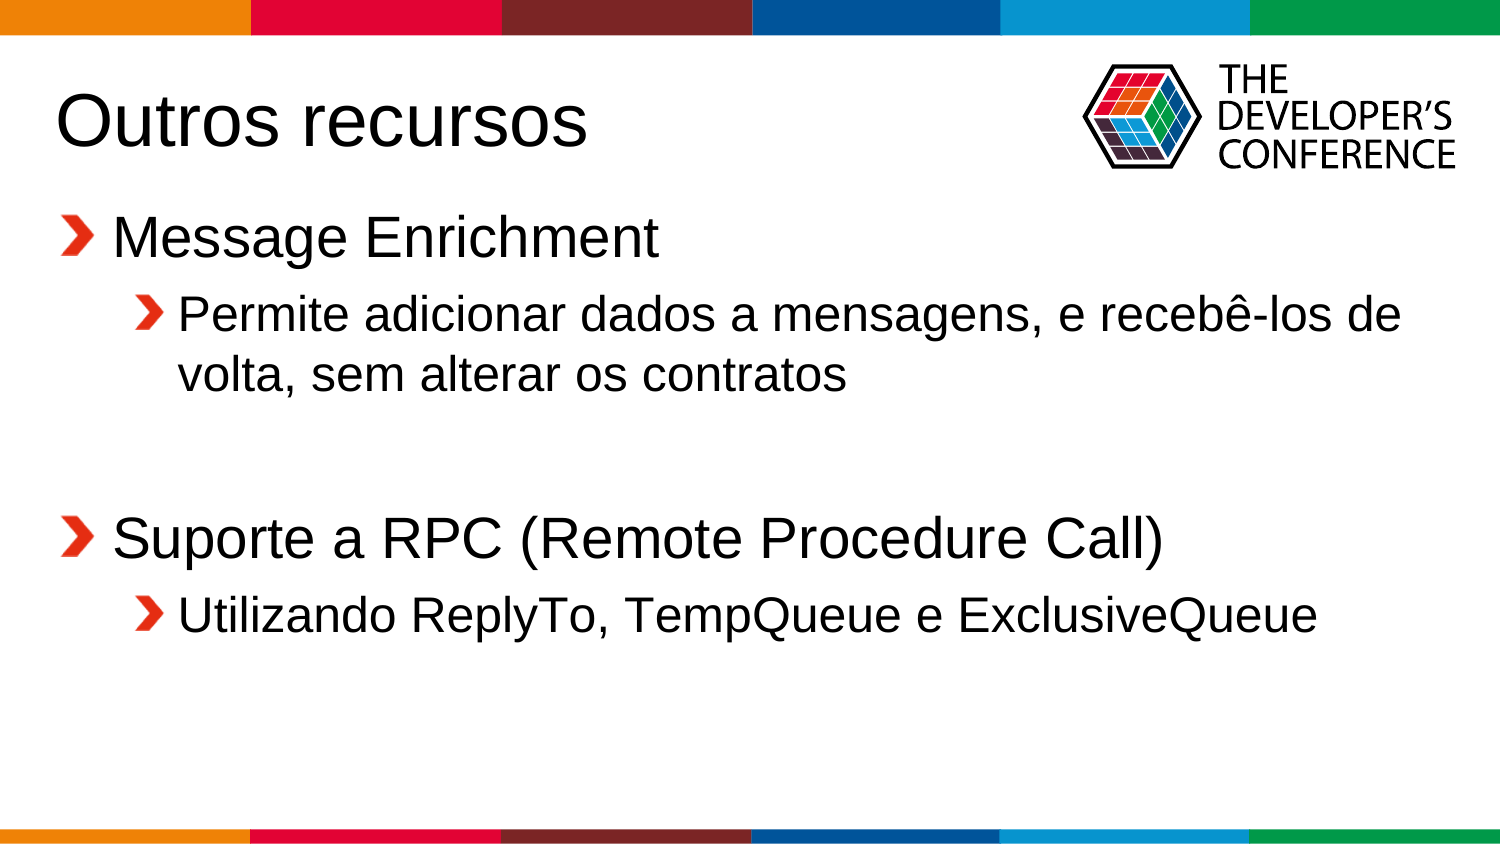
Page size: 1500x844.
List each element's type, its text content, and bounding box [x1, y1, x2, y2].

title Outros recursos [41, 59, 975, 174]
list Message Enrichment Permite adicionar dados a mensagens, e recebê-los de volta, sem alterar os contratos Suporte a RPC (Remote Procedure Call) Utilizando ReplyTo, TempQueue e ExclusiveQueue [41, 191, 1459, 750]
